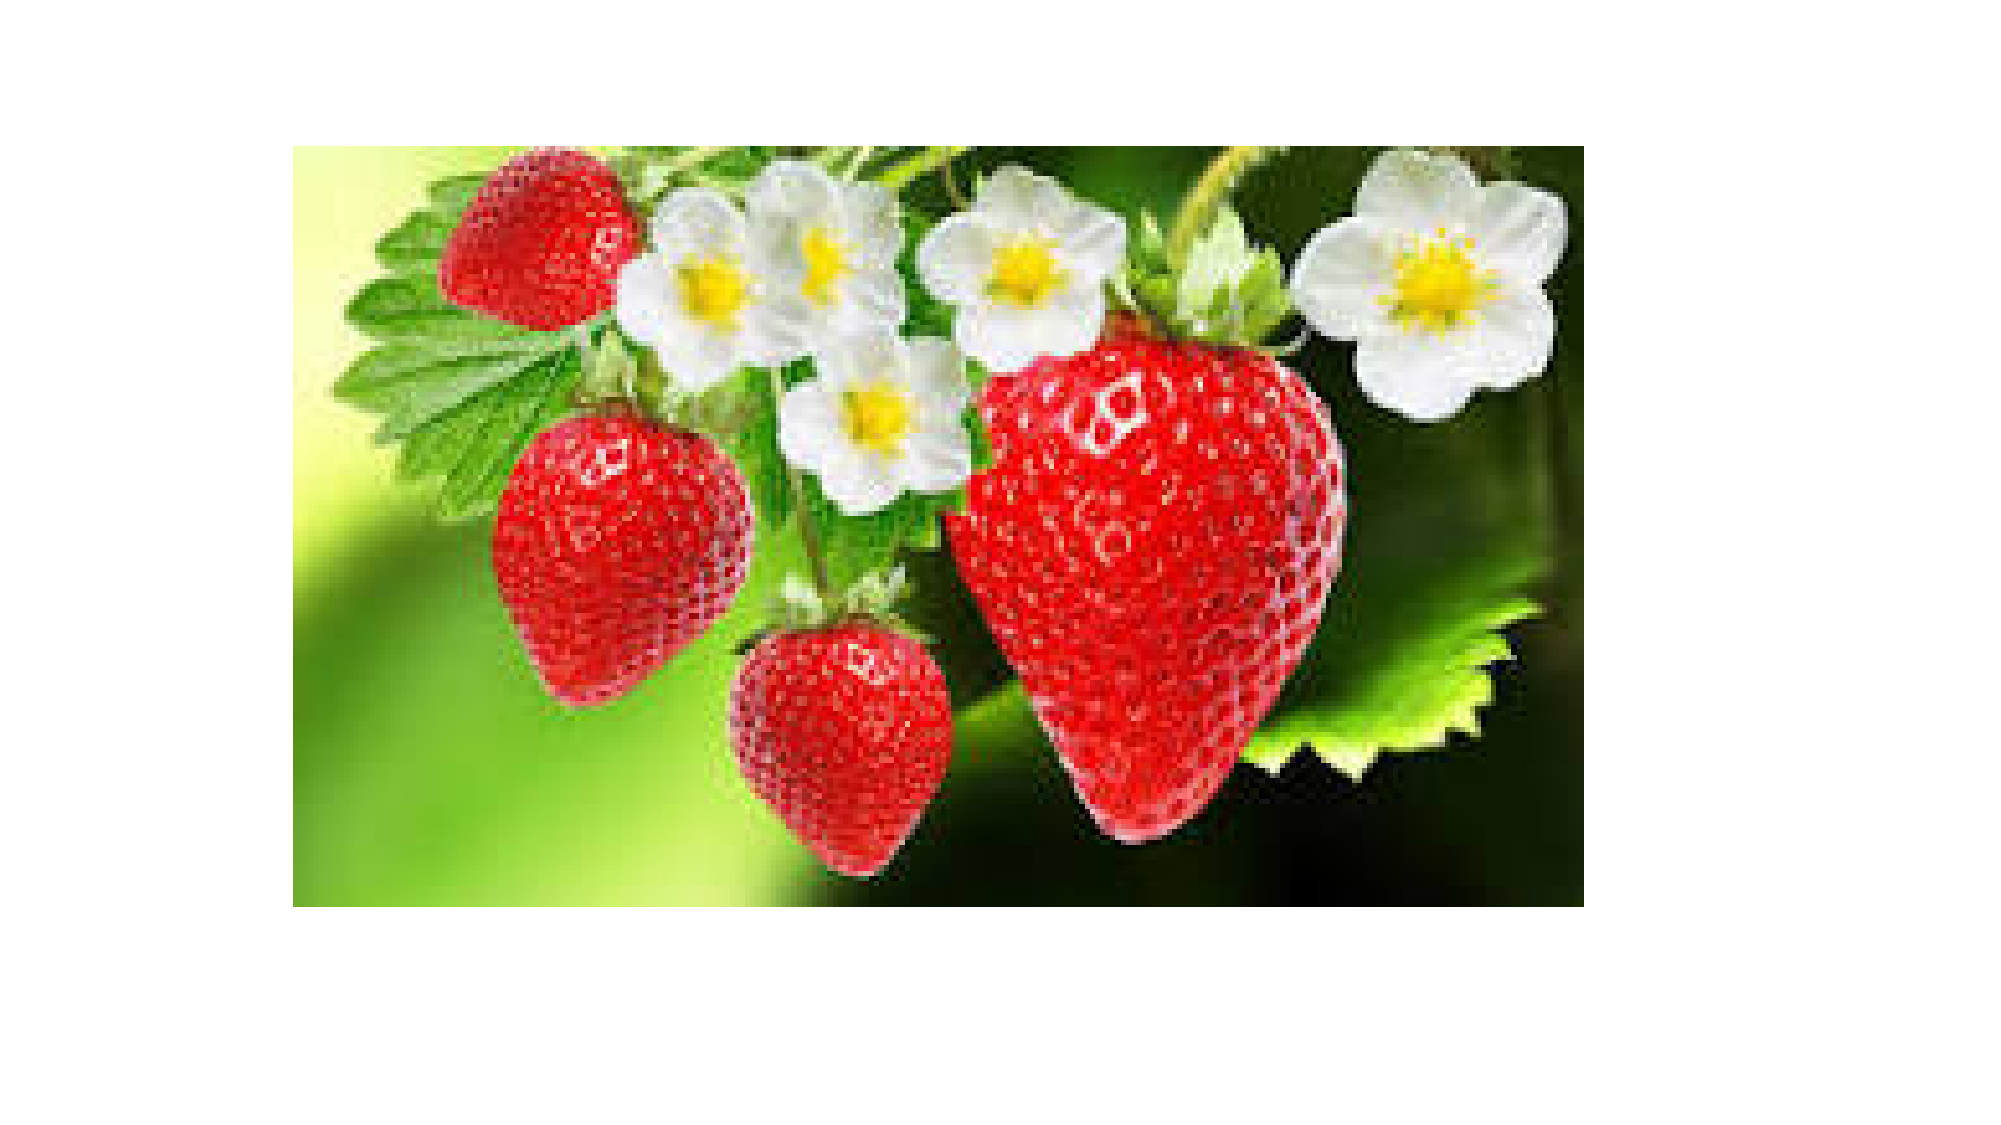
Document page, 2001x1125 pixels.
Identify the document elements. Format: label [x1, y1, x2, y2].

picture [293, 146, 1584, 907]
